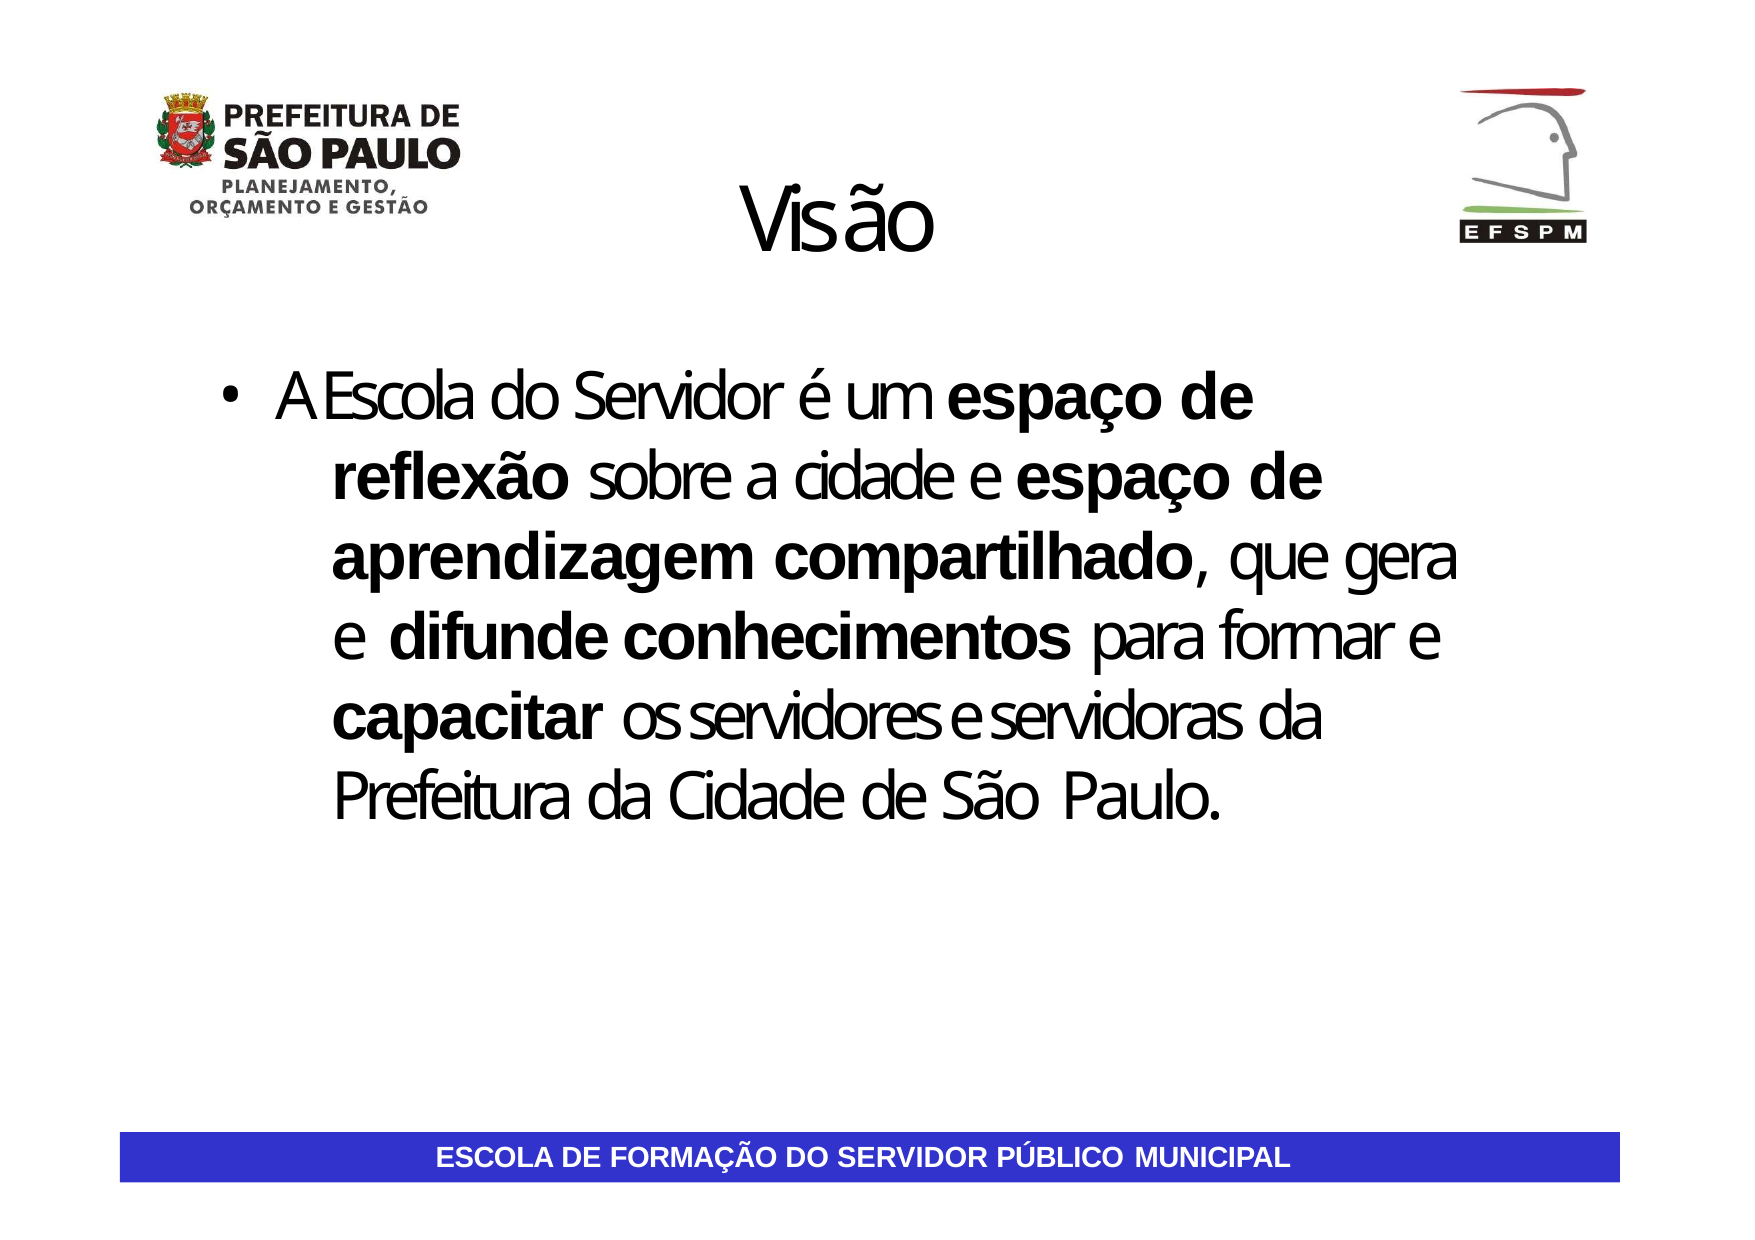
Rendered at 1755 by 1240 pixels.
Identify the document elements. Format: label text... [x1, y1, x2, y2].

text_box ESCOLA DE FORMAÇÃO DO SERVIDOR PÚBLICO MUNICIPAL [433, 1134, 1298, 1178]
text_box A Escola do Servidor é um espaço de reflexão sobre a cidade e espaço de aprendizagem compartilhado, que gera e difunde conhecimentos para formar e capacitar os servidores e servidoras da Prefeitura da Cidade de São Paulo. [214, 350, 1496, 835]
title Visão [737, 158, 972, 273]
